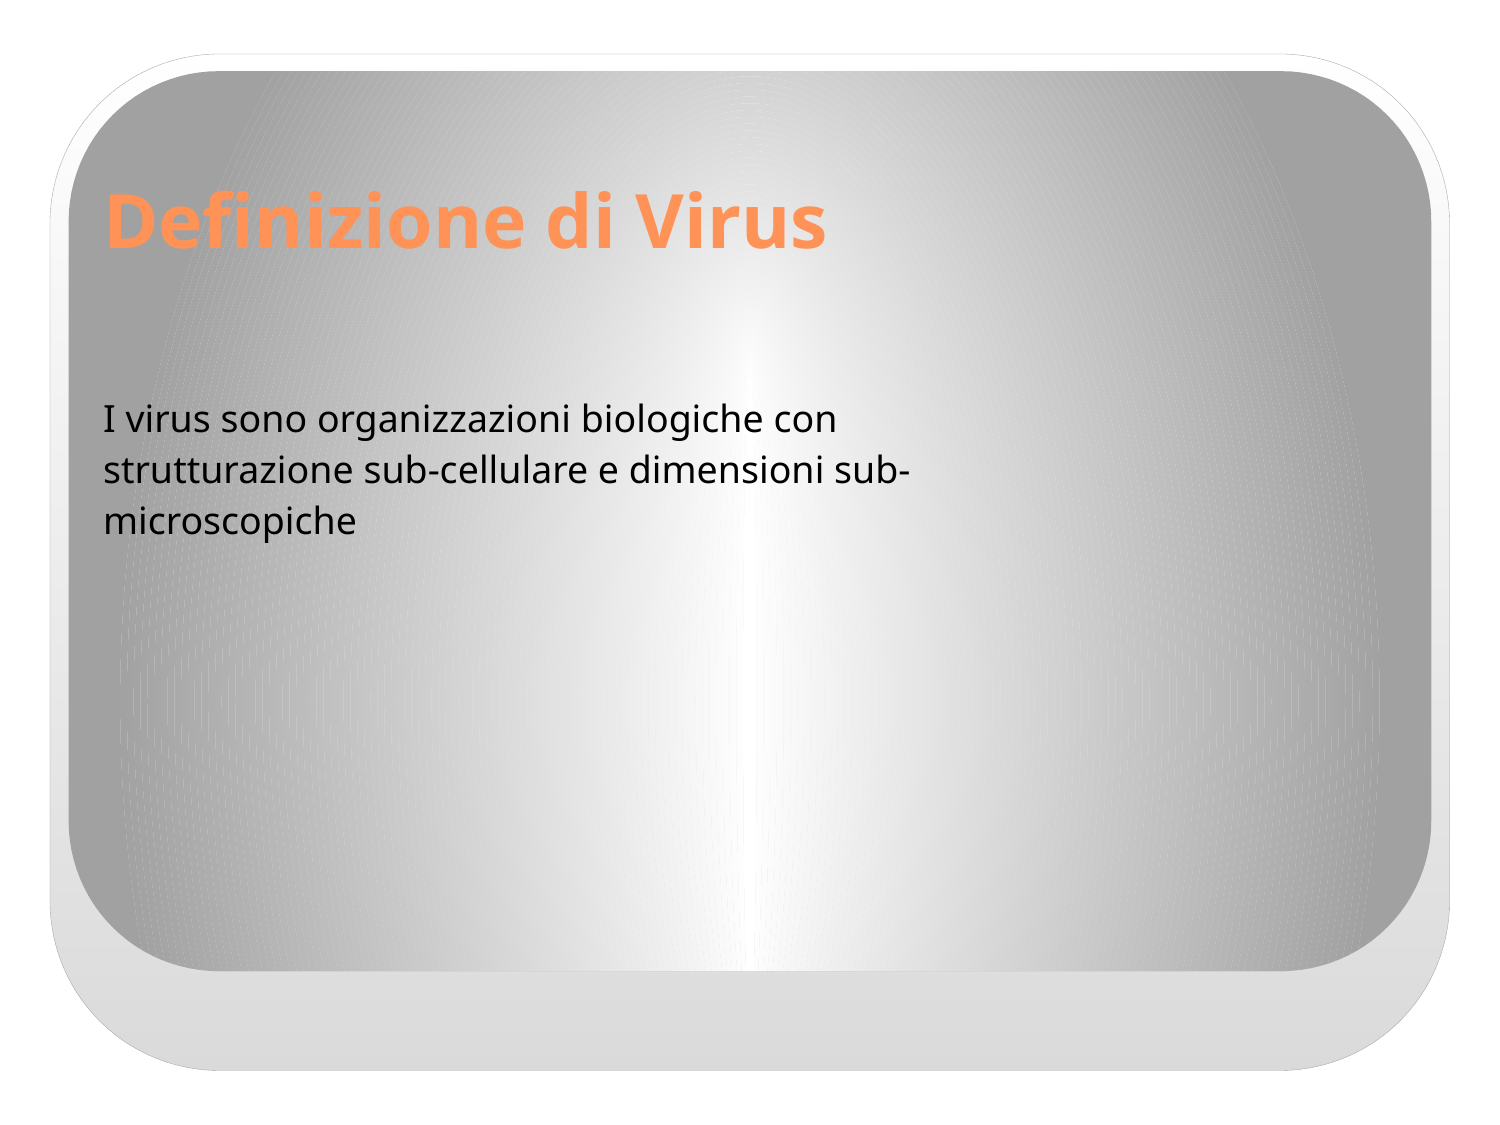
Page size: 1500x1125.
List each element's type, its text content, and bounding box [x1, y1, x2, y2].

title Definizione di Virus [88, 42, 1388, 398]
text_box I virus sono organizzazioni biologiche con strutturazione sub-cellulare e dimensioni sub-microscopiche [88, 385, 1081, 929]
